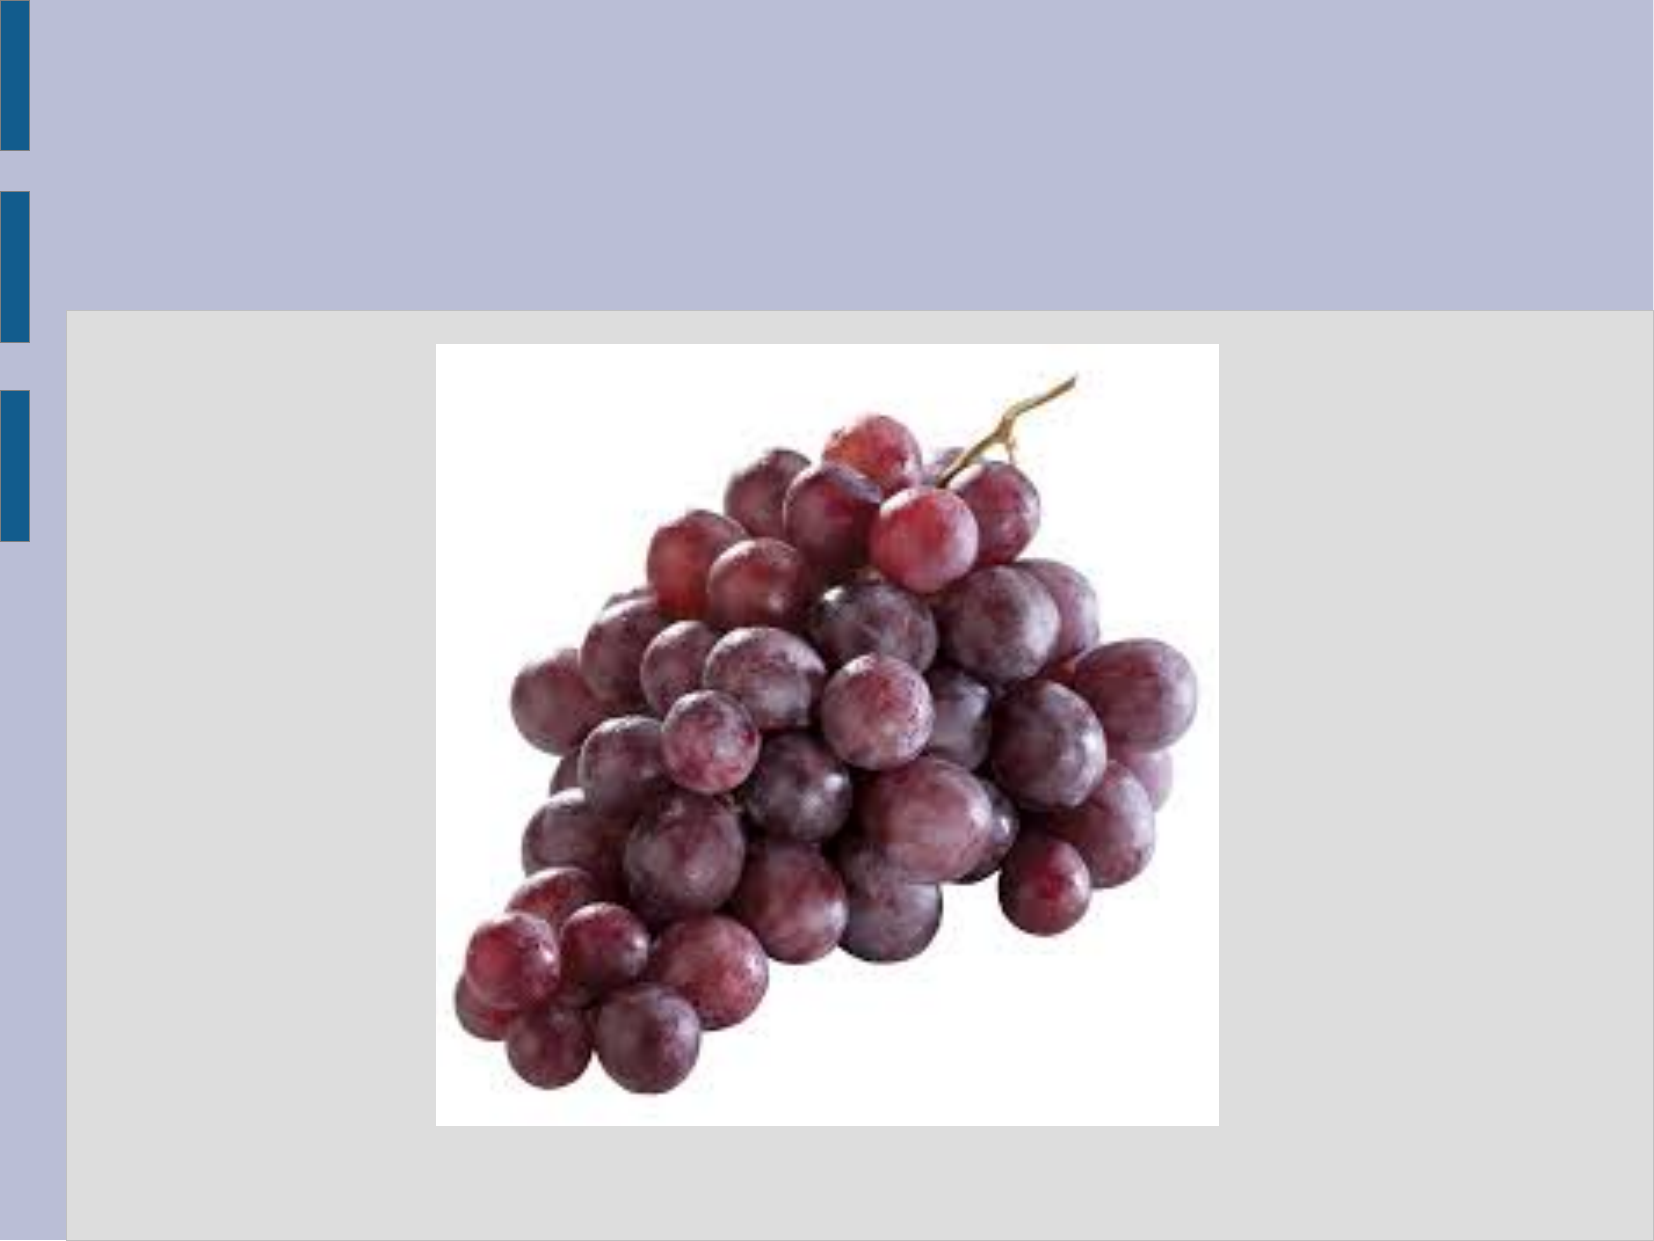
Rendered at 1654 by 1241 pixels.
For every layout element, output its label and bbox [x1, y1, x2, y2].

picture [436, 344, 1219, 1126]
